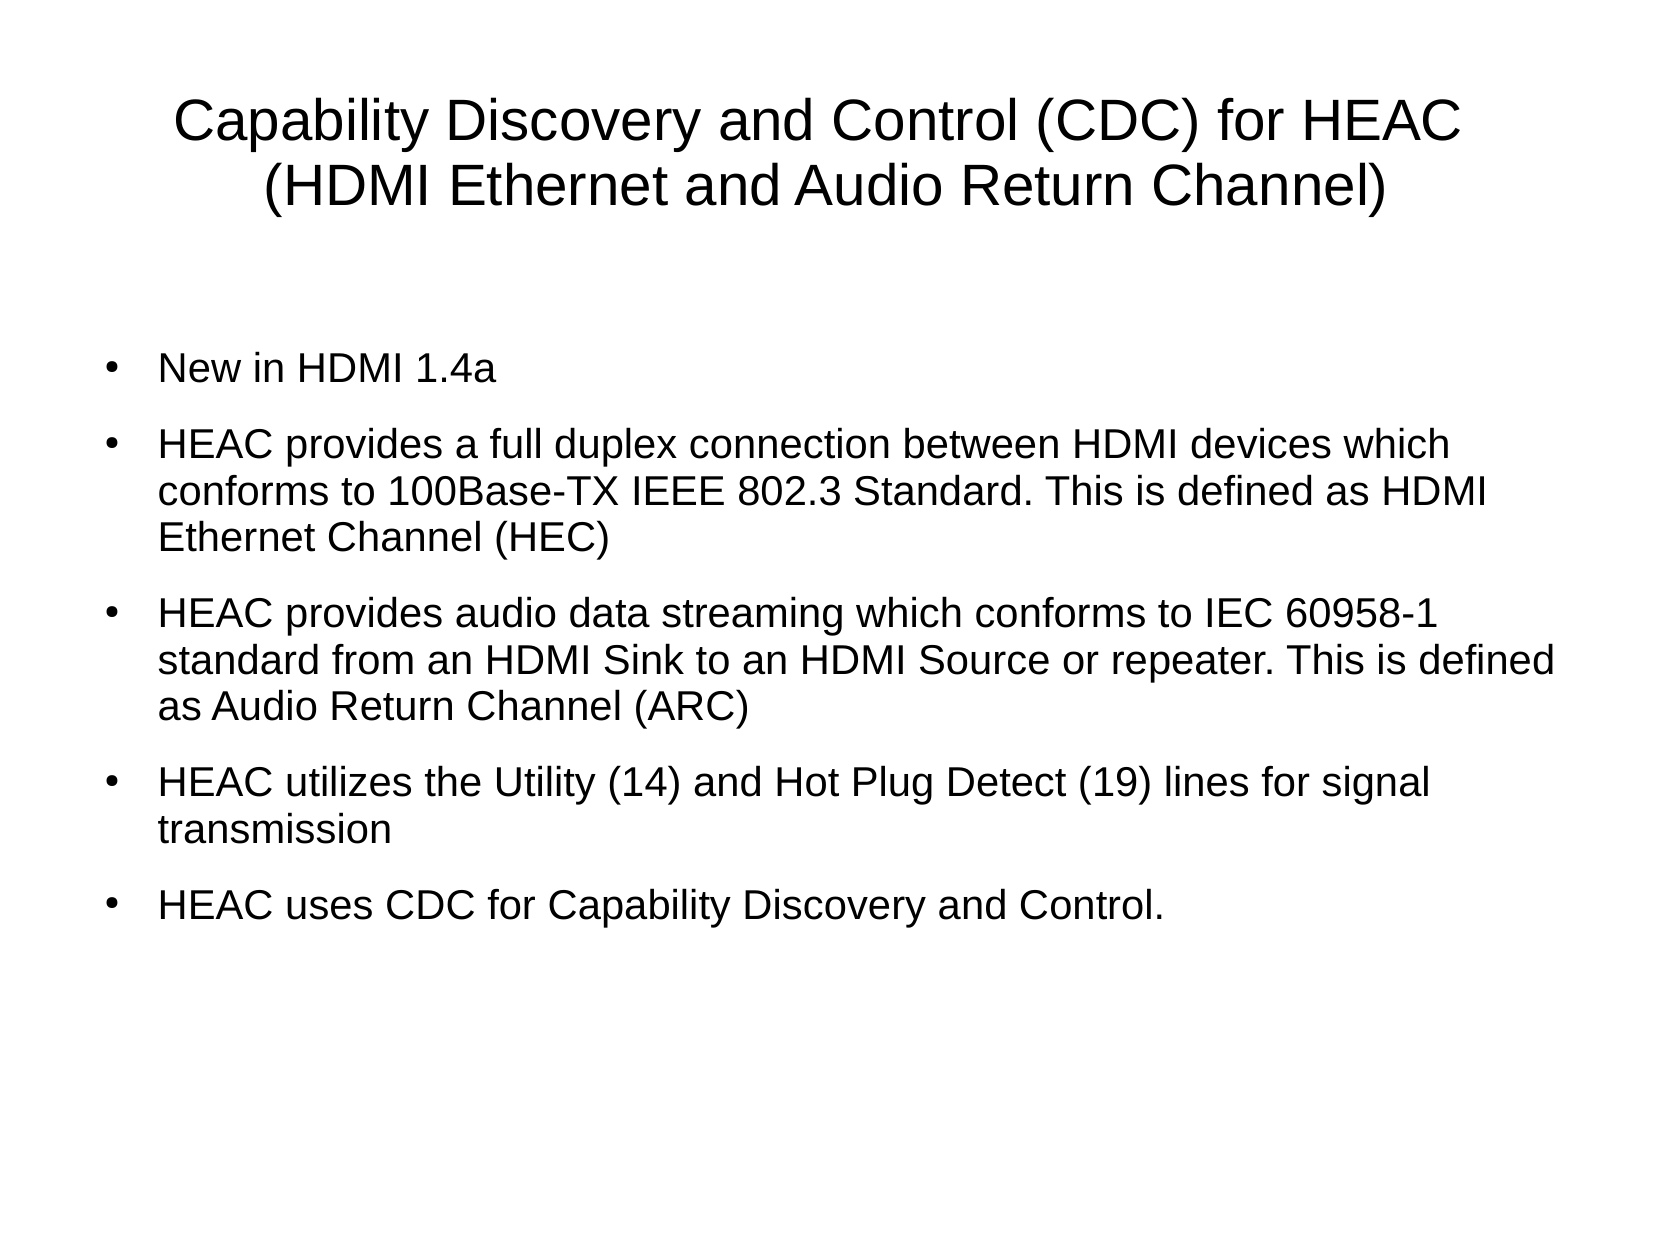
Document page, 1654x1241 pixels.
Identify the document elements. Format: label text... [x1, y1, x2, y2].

title Capability Discovery and Control (CDC) for HEAC (HDMI Ethernet and Audio Return Channel) [82, 49, 1571, 257]
list New in HDMI 1.4a HEAC provides a full duplex connection between HDMI devices which conforms to 100Base-TX IEEE 802.3 Standard. This is defined as HDMI Ethernet Channel (HEC) HEAC provides audio data streaming which conforms to IEC 60958-1 standard from an HDMI Sink to an HDMI Source or repeater. This is defined as Audio Return Channel (ARC) HEAC utilizes the Utility (14) and Hot Plug Detect (19) lines for signal transmission HEAC uses CDC for Capability Discovery and Control. [86, 268, 1576, 1088]
